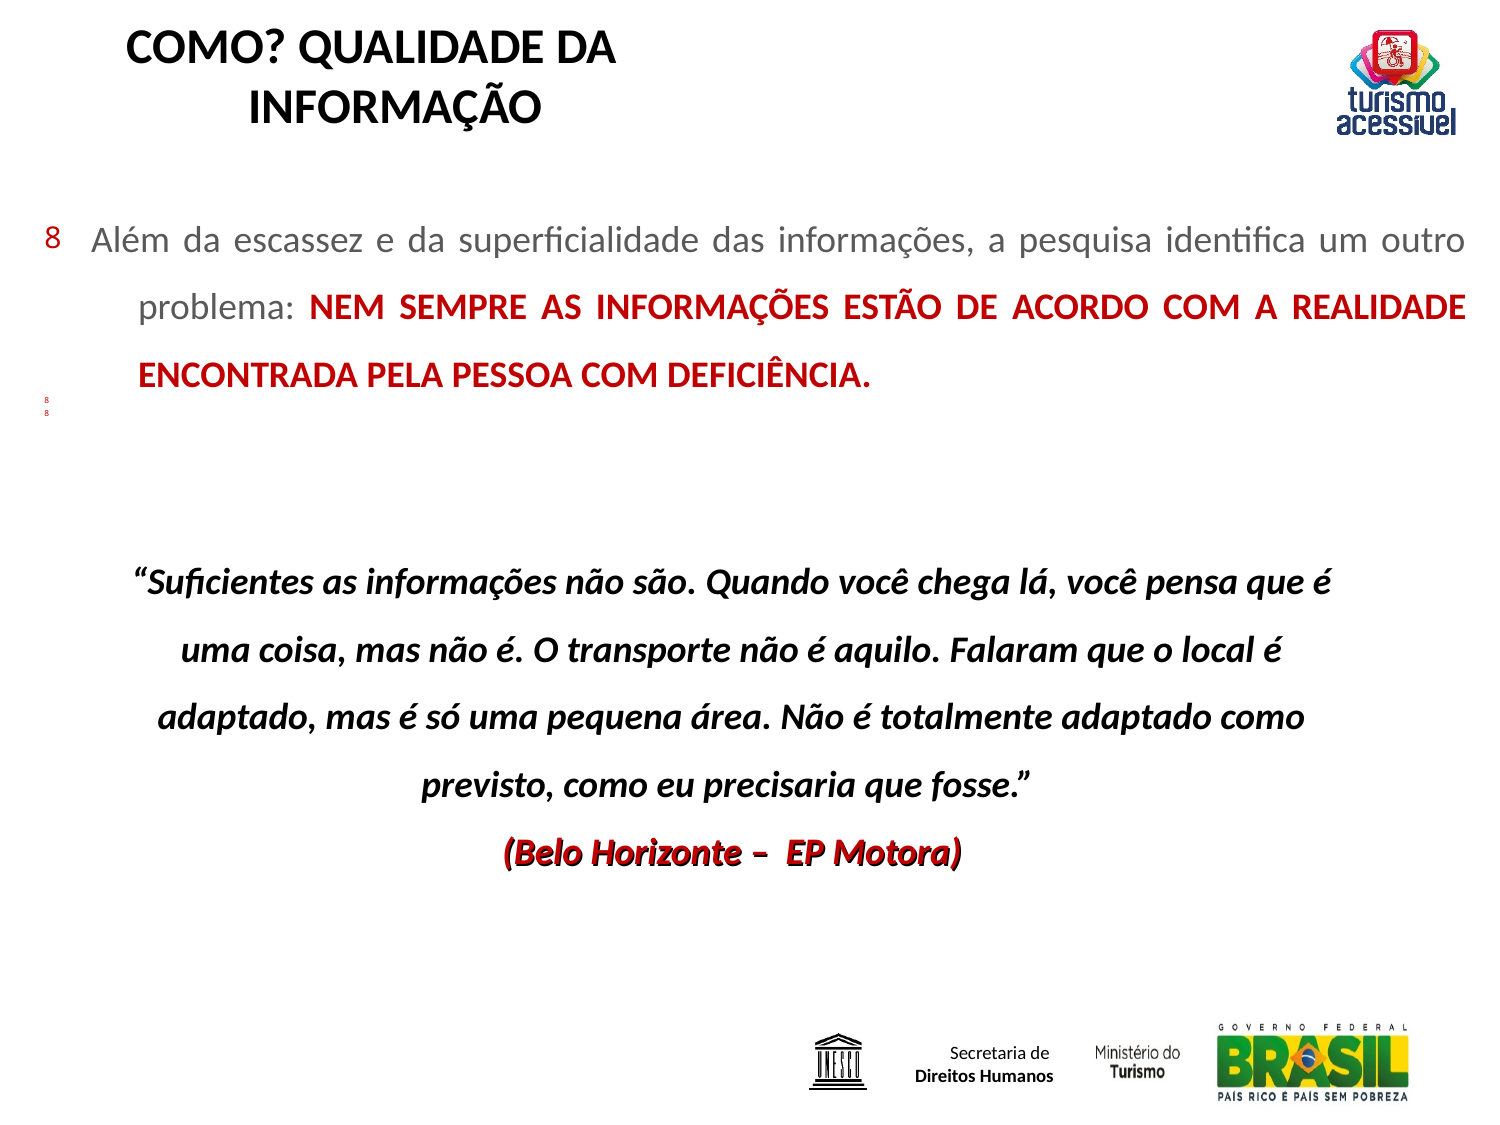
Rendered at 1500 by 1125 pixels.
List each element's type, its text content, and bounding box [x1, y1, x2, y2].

text_box Além da escassez e da superficialidade das informações, a pesquisa identifica um outro problema: Nem sempre as informações estão de acordo com a realidade encontrada pela pessoa com deficiência. [29, 184, 1482, 427]
text_box “Suficientes as informações não são. Quando você chega lá, você pensa que é uma coisa, mas não é. O transporte não é aquilo. Falaram que o local é adaptado, mas é só uma pequena área. Não é totalmente adaptado como previsto, como eu precisaria que fosse.” (Belo Horizonte – EP Motora) [104, 527, 1360, 880]
text_box COMO? Qualidade da Informação [0, 0, 756, 151]
